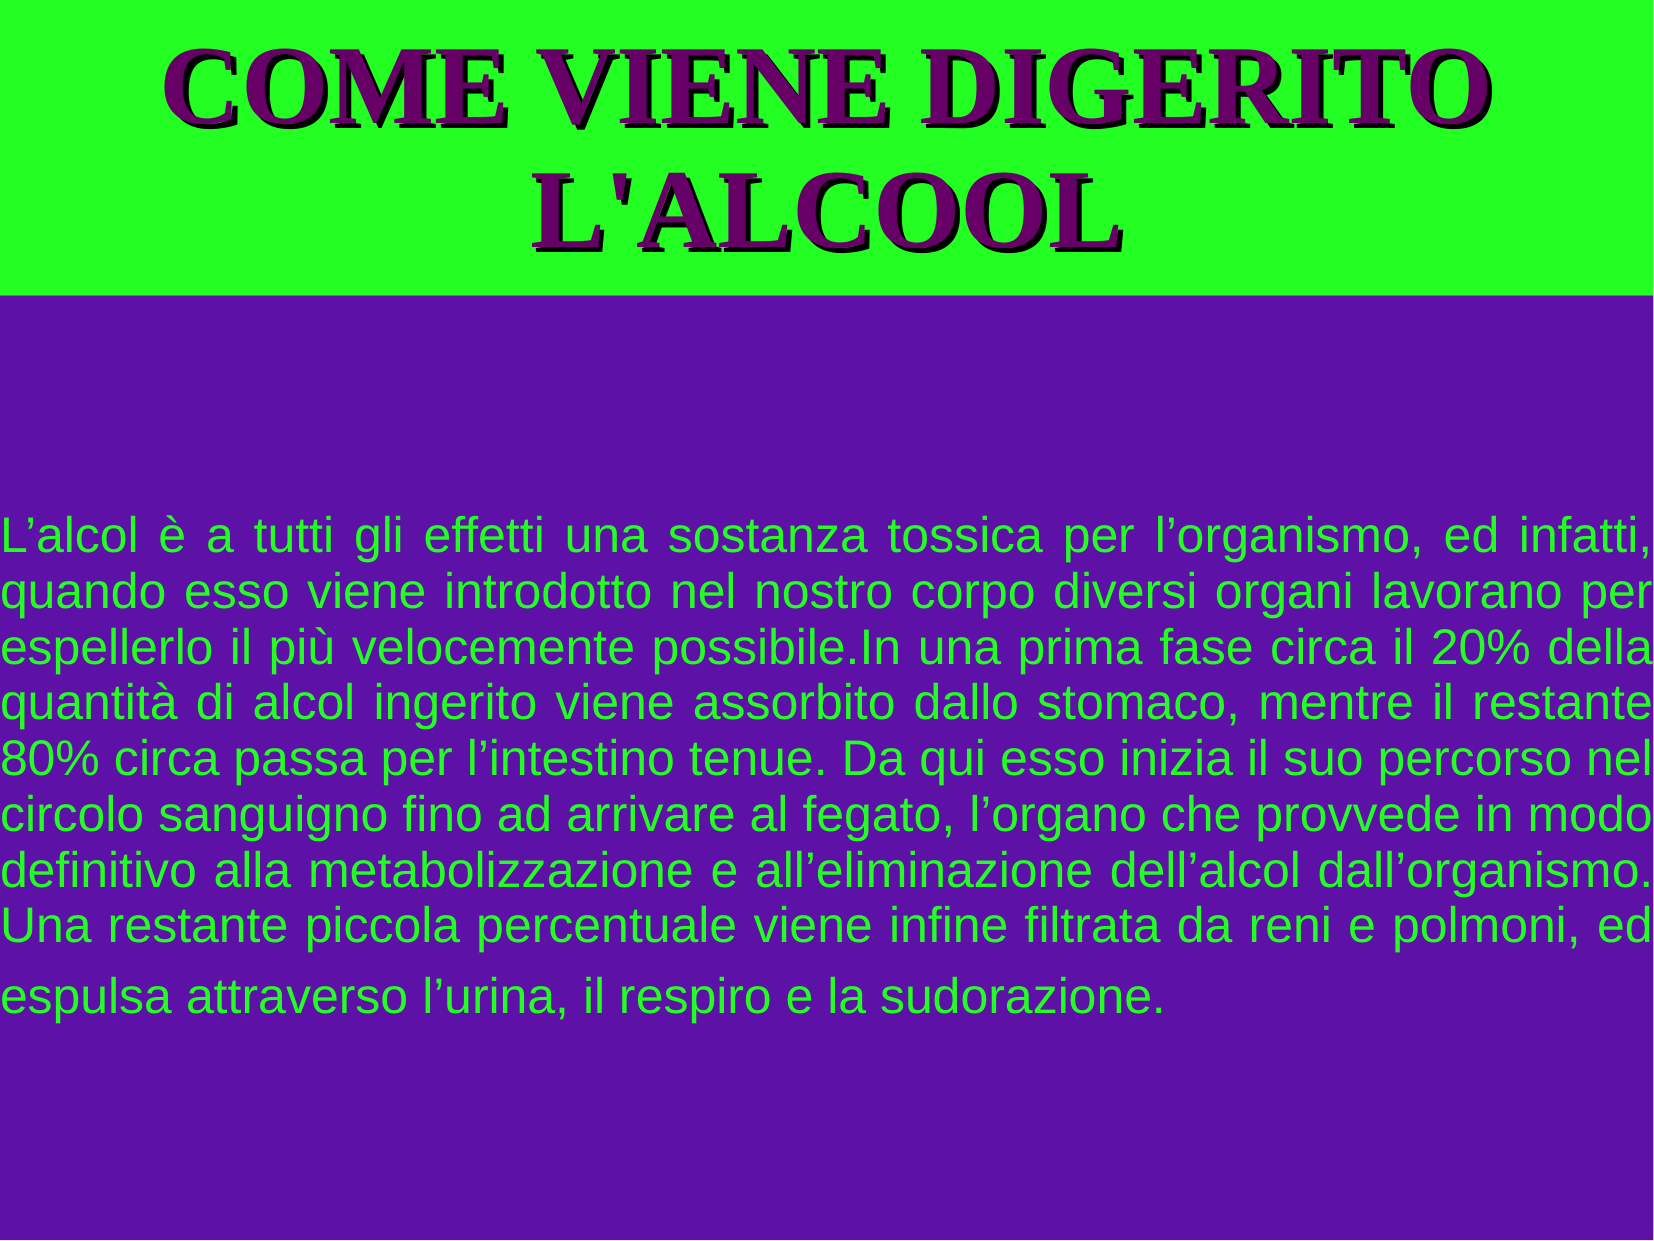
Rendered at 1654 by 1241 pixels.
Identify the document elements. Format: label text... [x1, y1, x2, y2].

title COME VIENE DIGERITO L'ALCOOL [0, 0, 1654, 295]
subtitle L’alcol è a tutti gli effetti una sostanza tossica per l’organismo, ed infatti, quando esso viene introdotto nel nostro corpo diversi organi lavorano per espellerlo il più velocemente possibile.In una prima fase circa il 20% della quantità di alcol ingerito viene assorbito dallo stomaco, mentre il restante 80% circa passa per l’intestino tenue. Da qui esso inizia il suo percorso nel circolo sanguigno fino ad arrivare al fegato, l’organo che provvede in modo definitivo alla metabolizzazione e all’eliminazione dell’alcol dall’organismo. Una restante piccola percentuale viene infine filtrata da reni e polmoni, ed espulsa attraverso l’urina, il respiro e la sudorazione. [0, 295, 1654, 1241]
